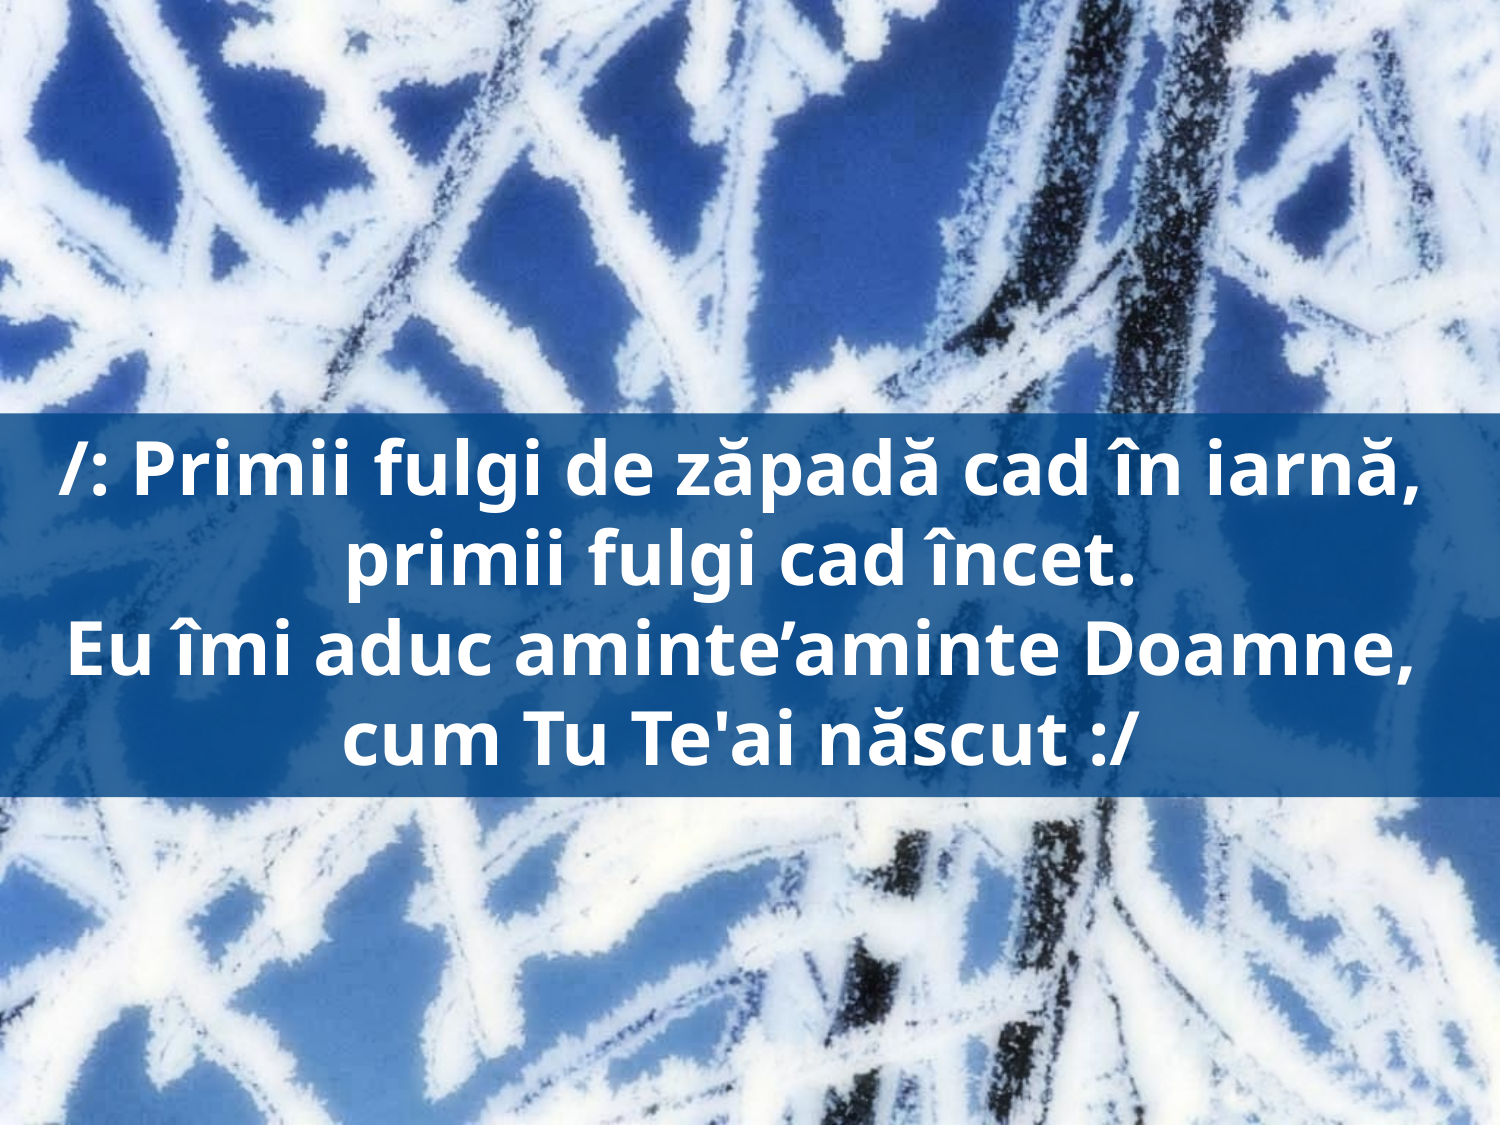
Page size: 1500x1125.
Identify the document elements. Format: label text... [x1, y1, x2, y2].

picture [0, 798, 1500, 1125]
picture [0, 0, 1500, 413]
title /: Primii fulgi de zăpadă cad în iarnă, primii fulgi cad încet. Eu îmi aduc aminte’aminte Doamne, cum Tu Te'ai născut :/ [0, 413, 1500, 798]
